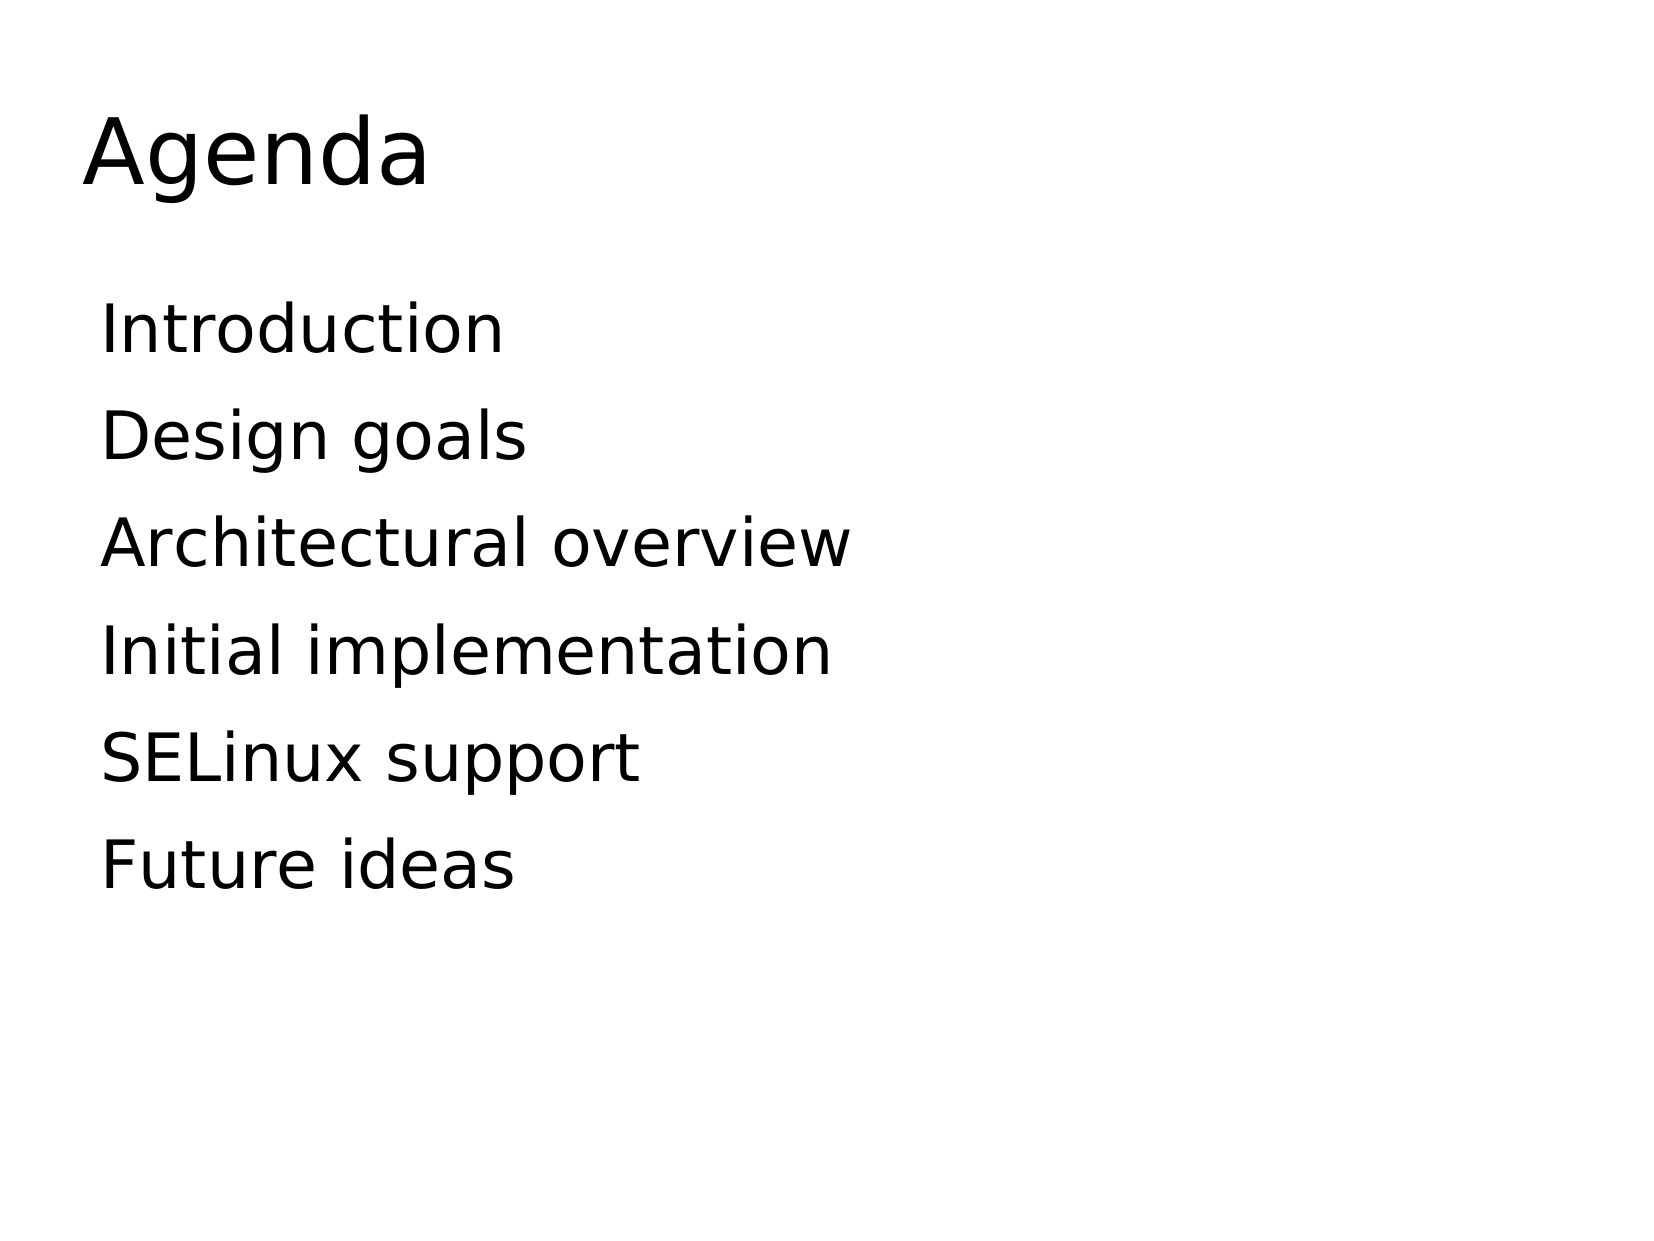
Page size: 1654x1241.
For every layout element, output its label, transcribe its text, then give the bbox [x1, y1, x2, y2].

list Introduction Design goals Architectural overview Initial implementation SELinux support Future ideas [82, 290, 1571, 1109]
title Agenda [82, 49, 1571, 257]
